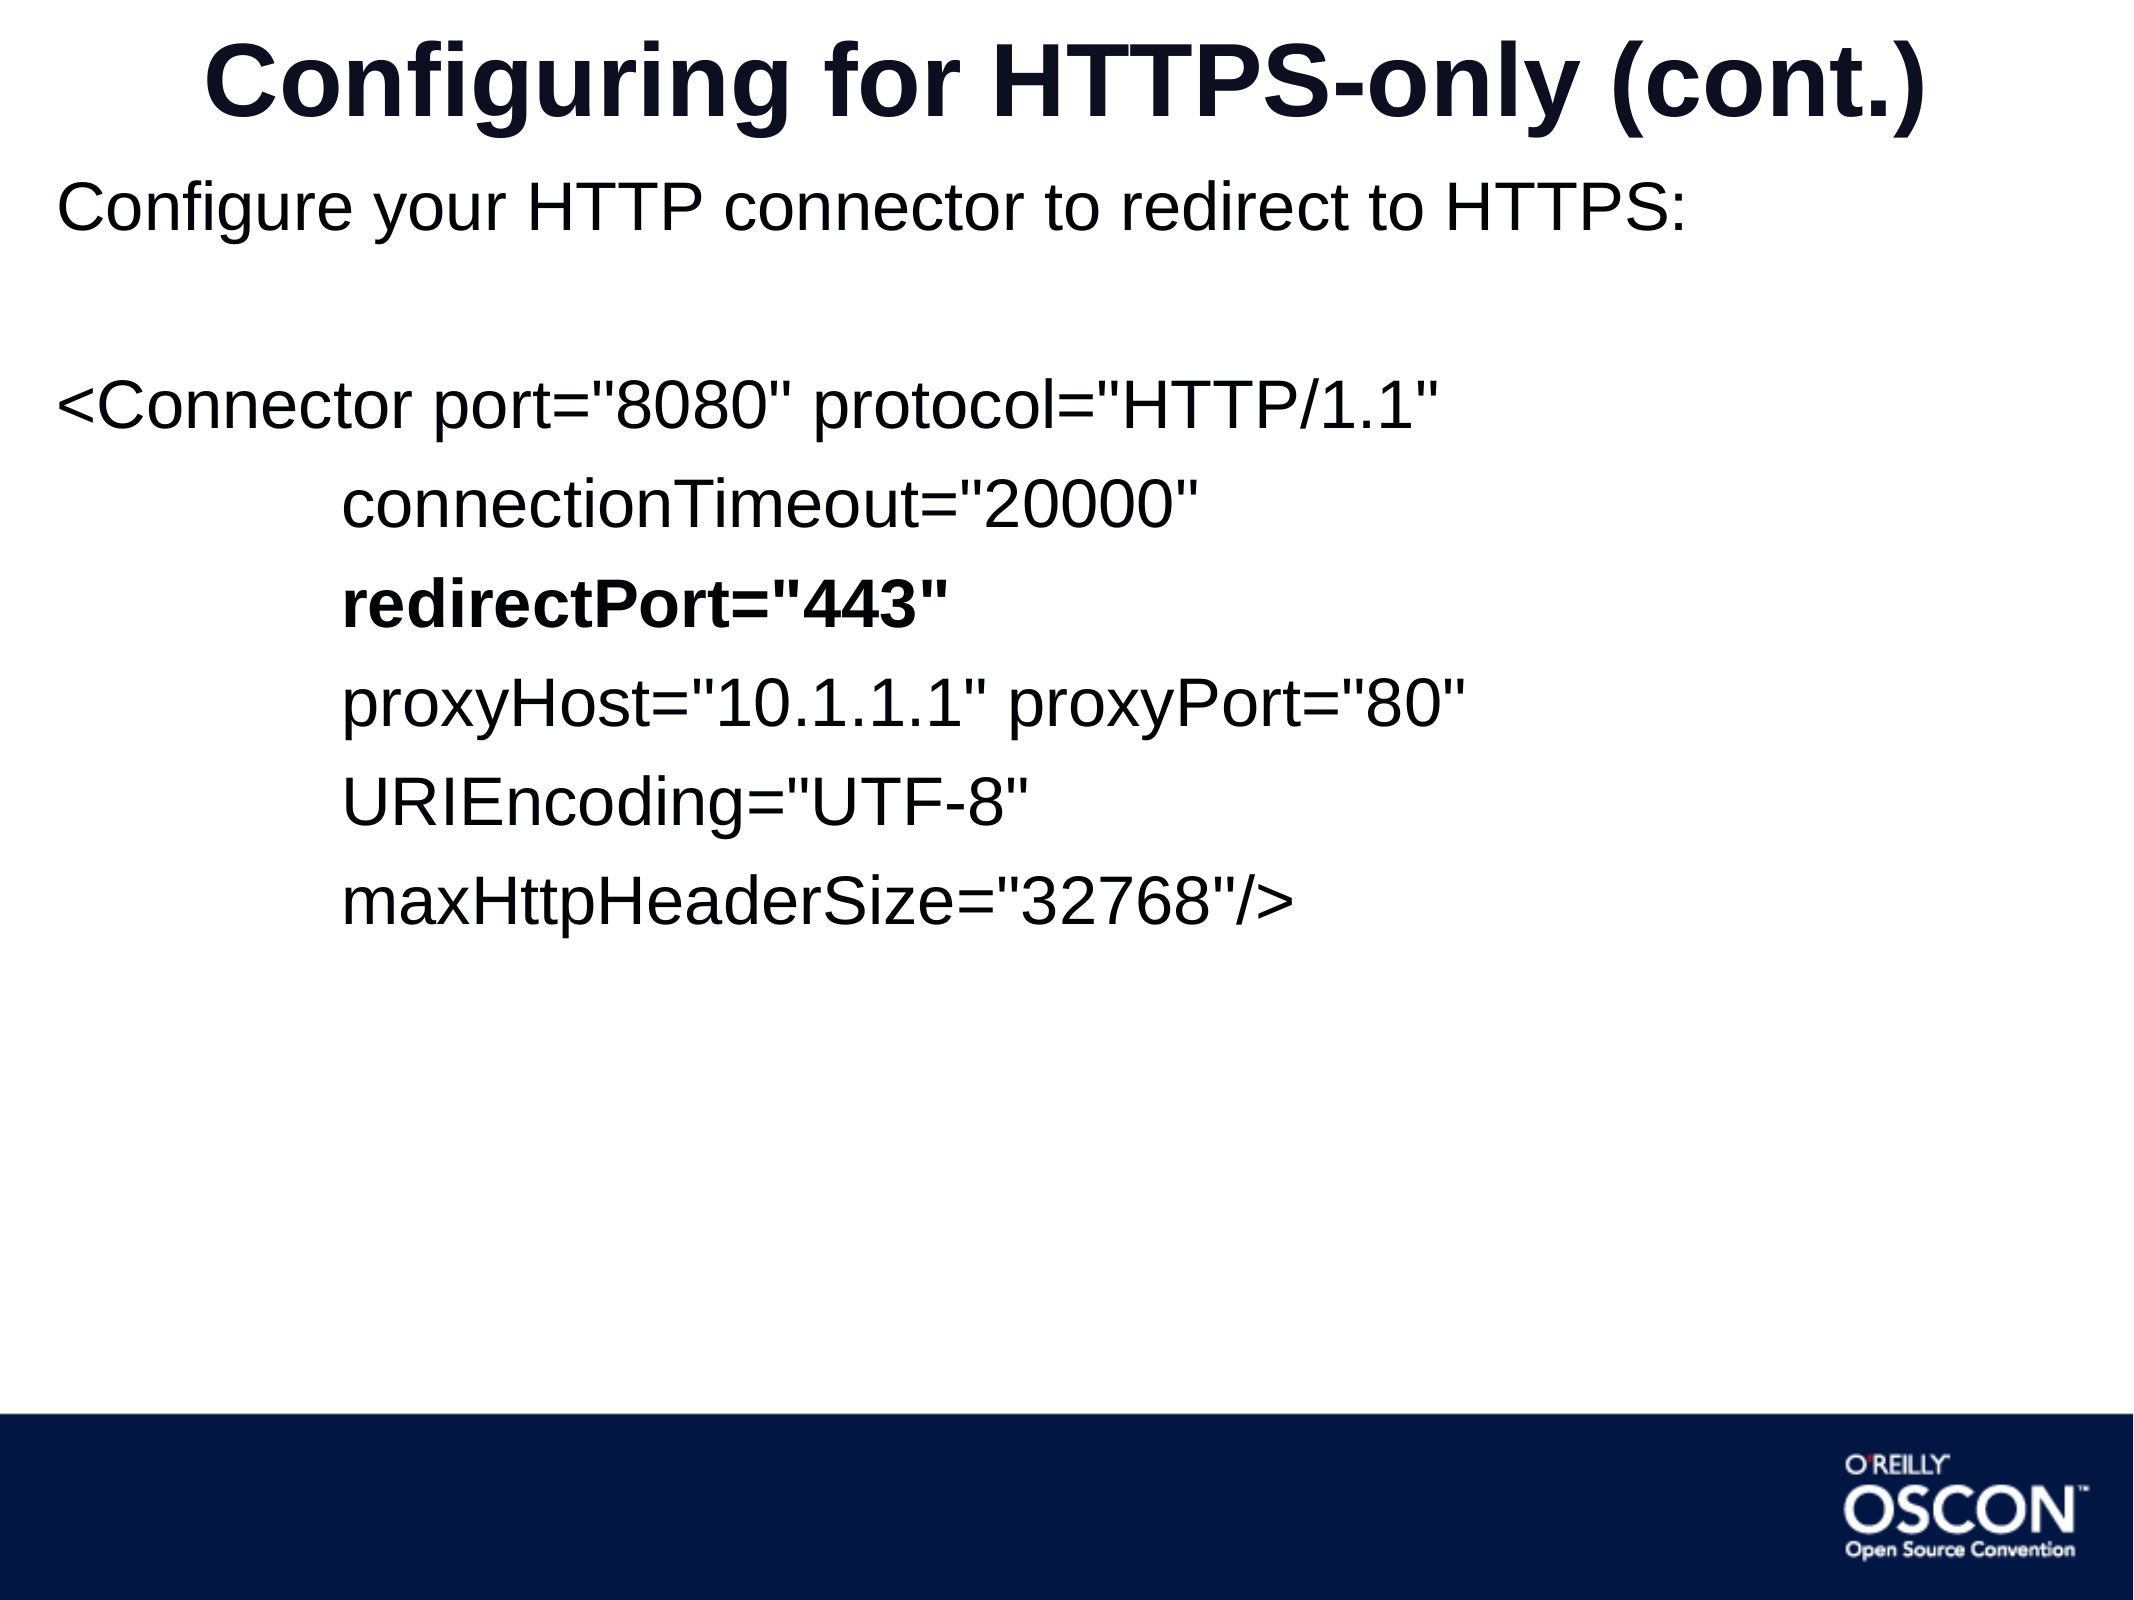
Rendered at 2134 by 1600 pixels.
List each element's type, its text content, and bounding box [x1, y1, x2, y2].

picture [0, 0, 2134, 1600]
title Configuring for HTTPS-only (cont.) [41, 0, 2094, 151]
list Configure your HTTP connector to redirect to HTTPS: <Connector port="8080" protocol="HTTP/1.1" connectionTimeout="20000" redirectPort="443" proxyHost="10.1.1.1" proxyPort="80" URIEncoding="UTF-8" maxHttpHeaderSize="32768"/> [47, 162, 2100, 1413]
